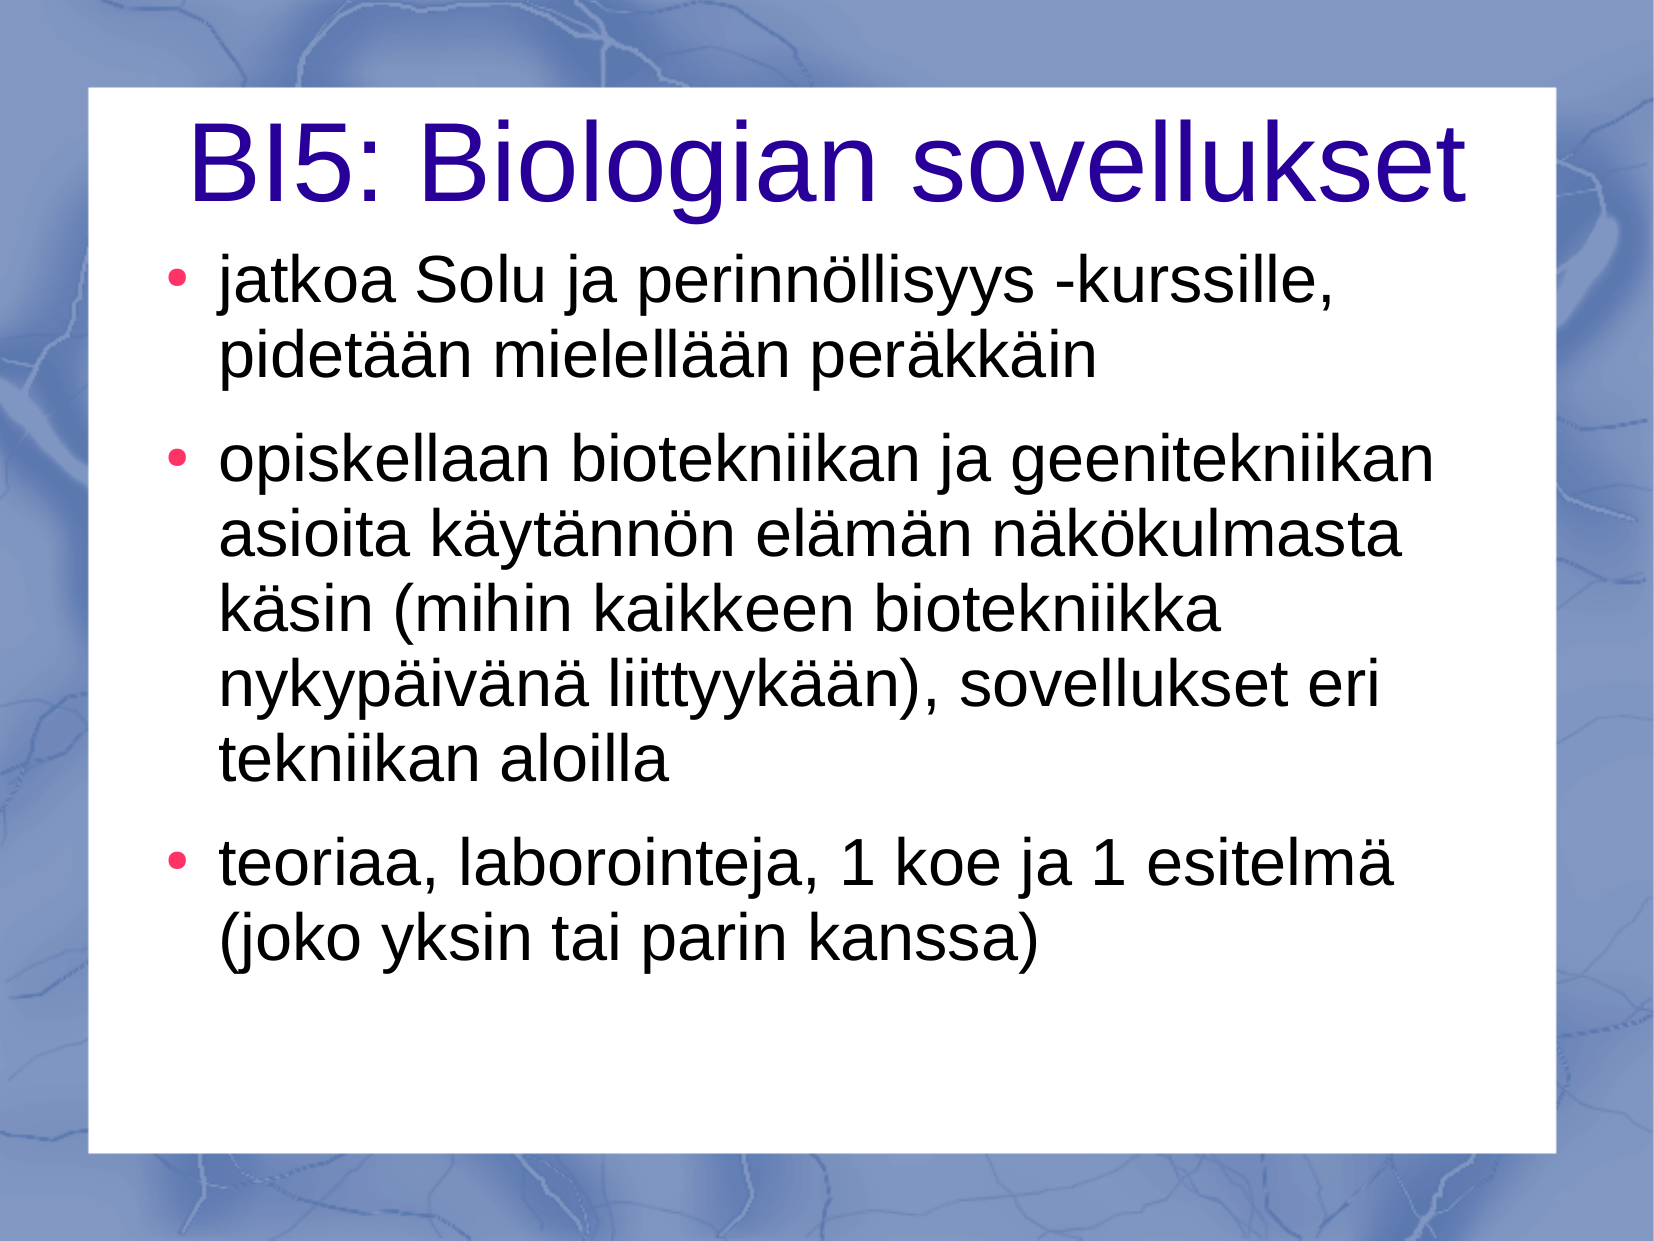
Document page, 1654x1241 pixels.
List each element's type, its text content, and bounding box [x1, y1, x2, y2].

list jatkoa Solu ja perinnöllisyys -kurssille, pidetään mielellään peräkkäin opiskellaan biotekniikan ja geenitekniikan asioita käytännön elämän näkökulmasta käsin (mihin kaikkeen biotekniikka nykypäivänä liittyykään), sovellukset eri tekniikan aloilla teoriaa, laborointeja, 1 koe ja 1 esitelmä (joko yksin tai parin kanssa) [147, 242, 1506, 1123]
picture [0, 0, 1654, 1241]
title BI5: Biologian sovellukset [118, 59, 1536, 267]
